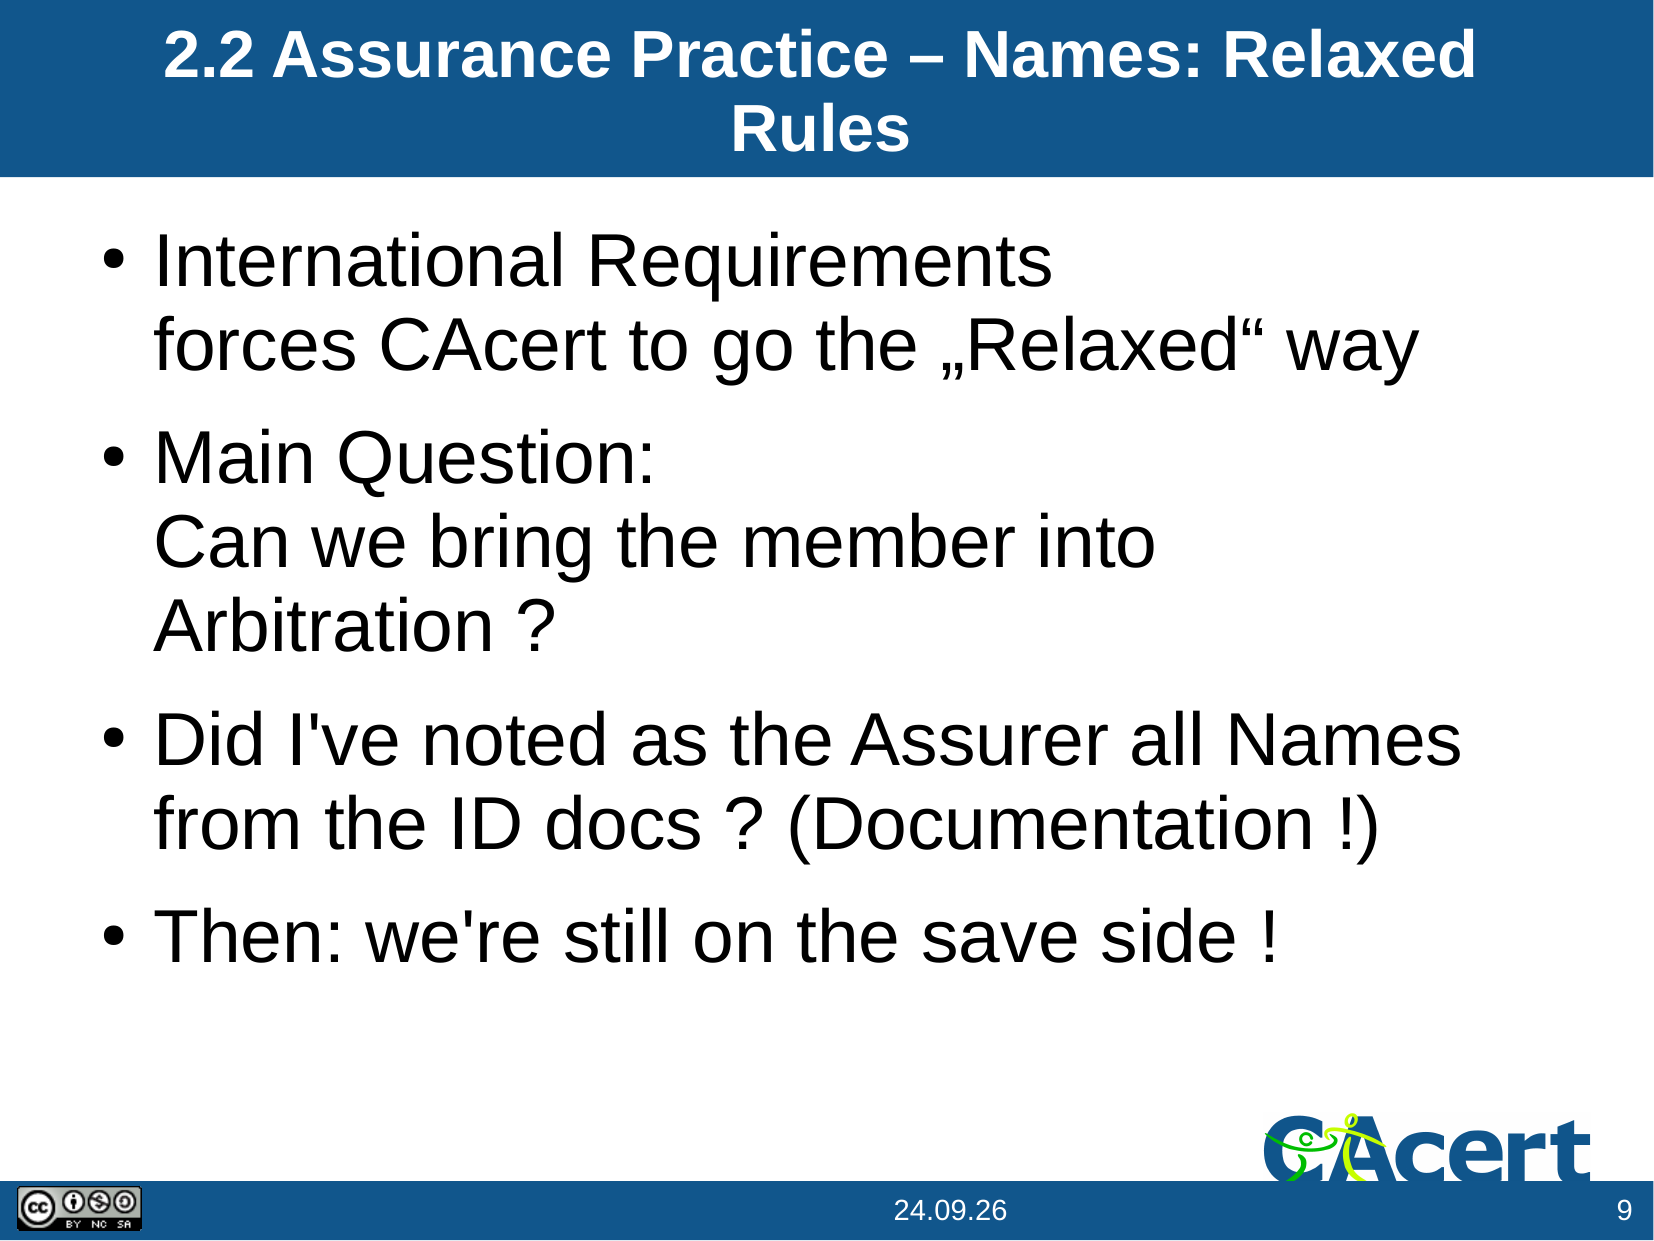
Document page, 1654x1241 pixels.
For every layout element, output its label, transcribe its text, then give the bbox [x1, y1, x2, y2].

picture [17, 1186, 142, 1231]
title 2.2 Assurance Practice – Names: Relaxed Rules [76, 16, 1565, 167]
list International Requirements forces CAcert to go the „Relaxed“ way Main Question: Can we bring the member into Arbitration ? Did I've noted as the Assurer all Names from the ID docs ? (Documentation !) Then: we're still on the save side ! [82, 218, 1571, 1091]
picture [1263, 1112, 1591, 1181]
